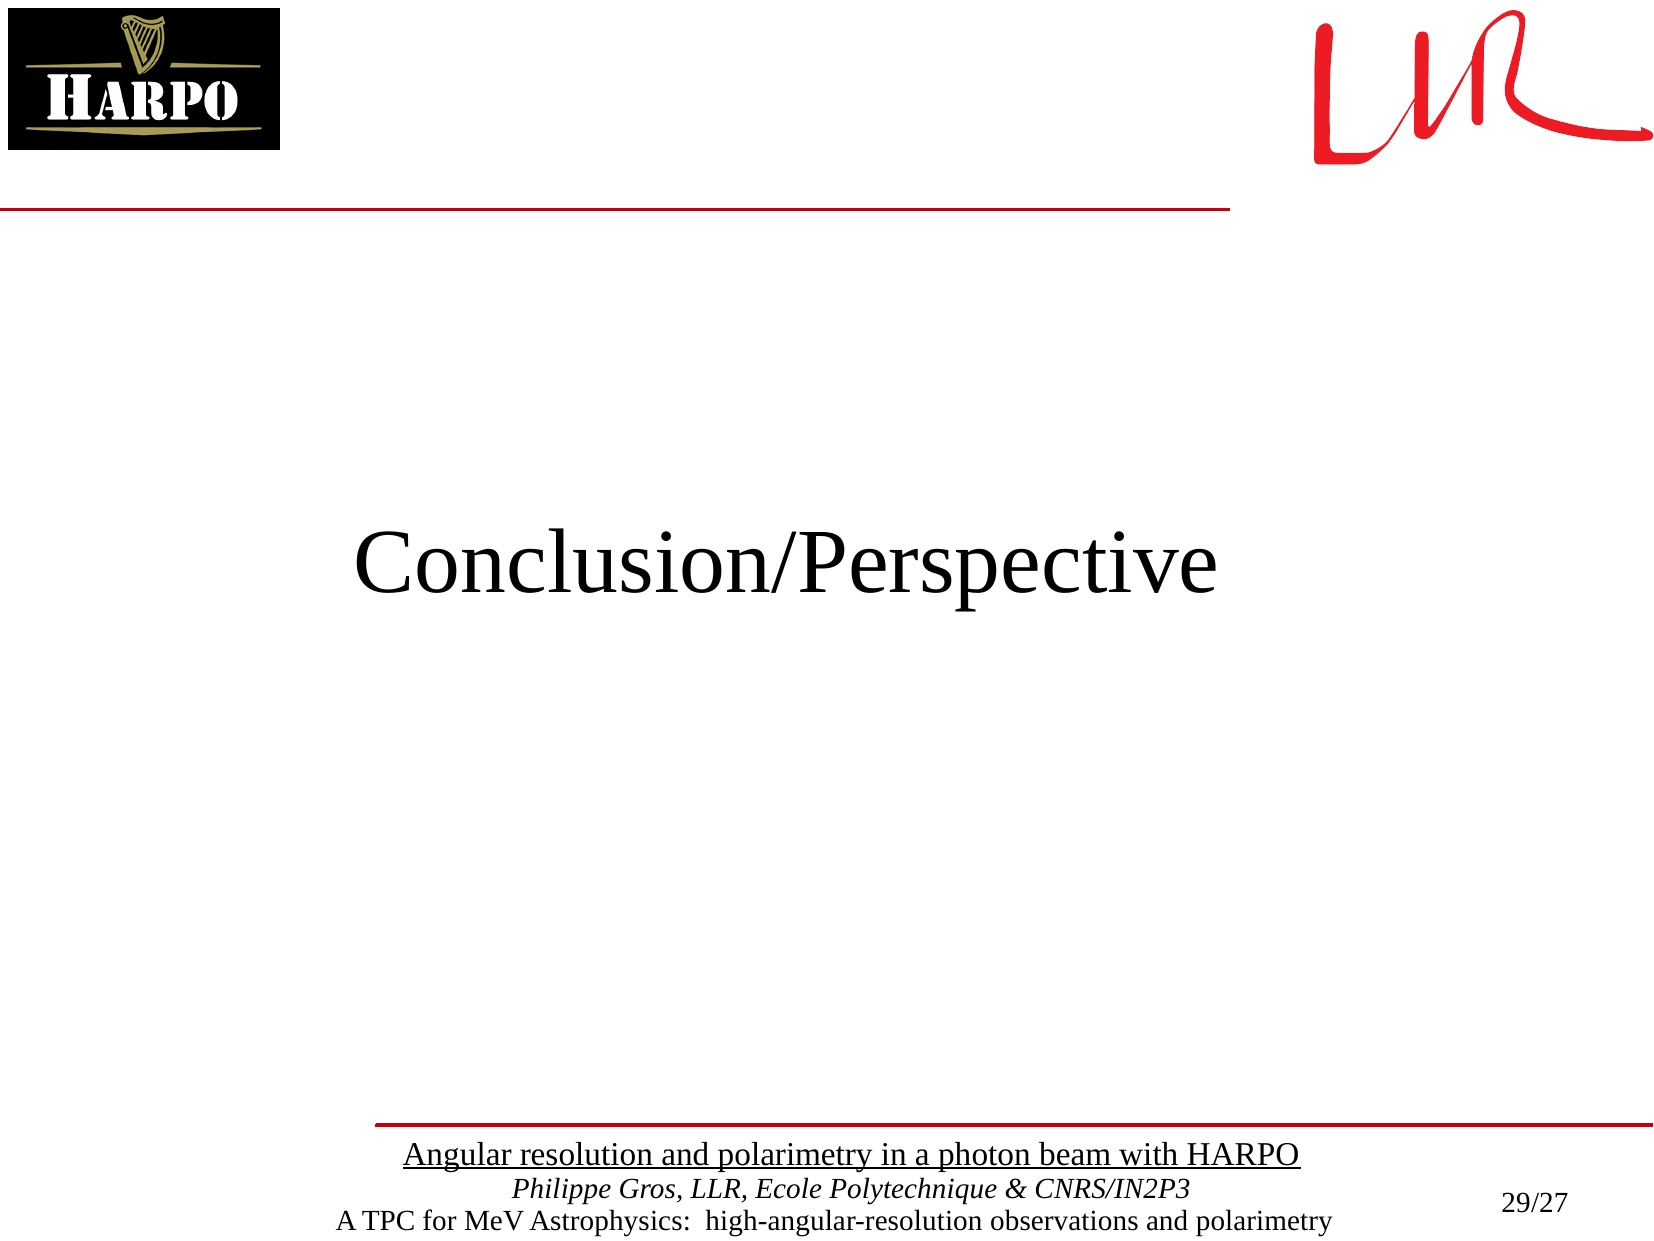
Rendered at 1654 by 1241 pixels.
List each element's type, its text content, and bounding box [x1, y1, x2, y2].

picture [1314, 10, 1653, 165]
picture [8, 8, 280, 150]
title Conclusion/Perspective [284, 0, 1290, 1124]
